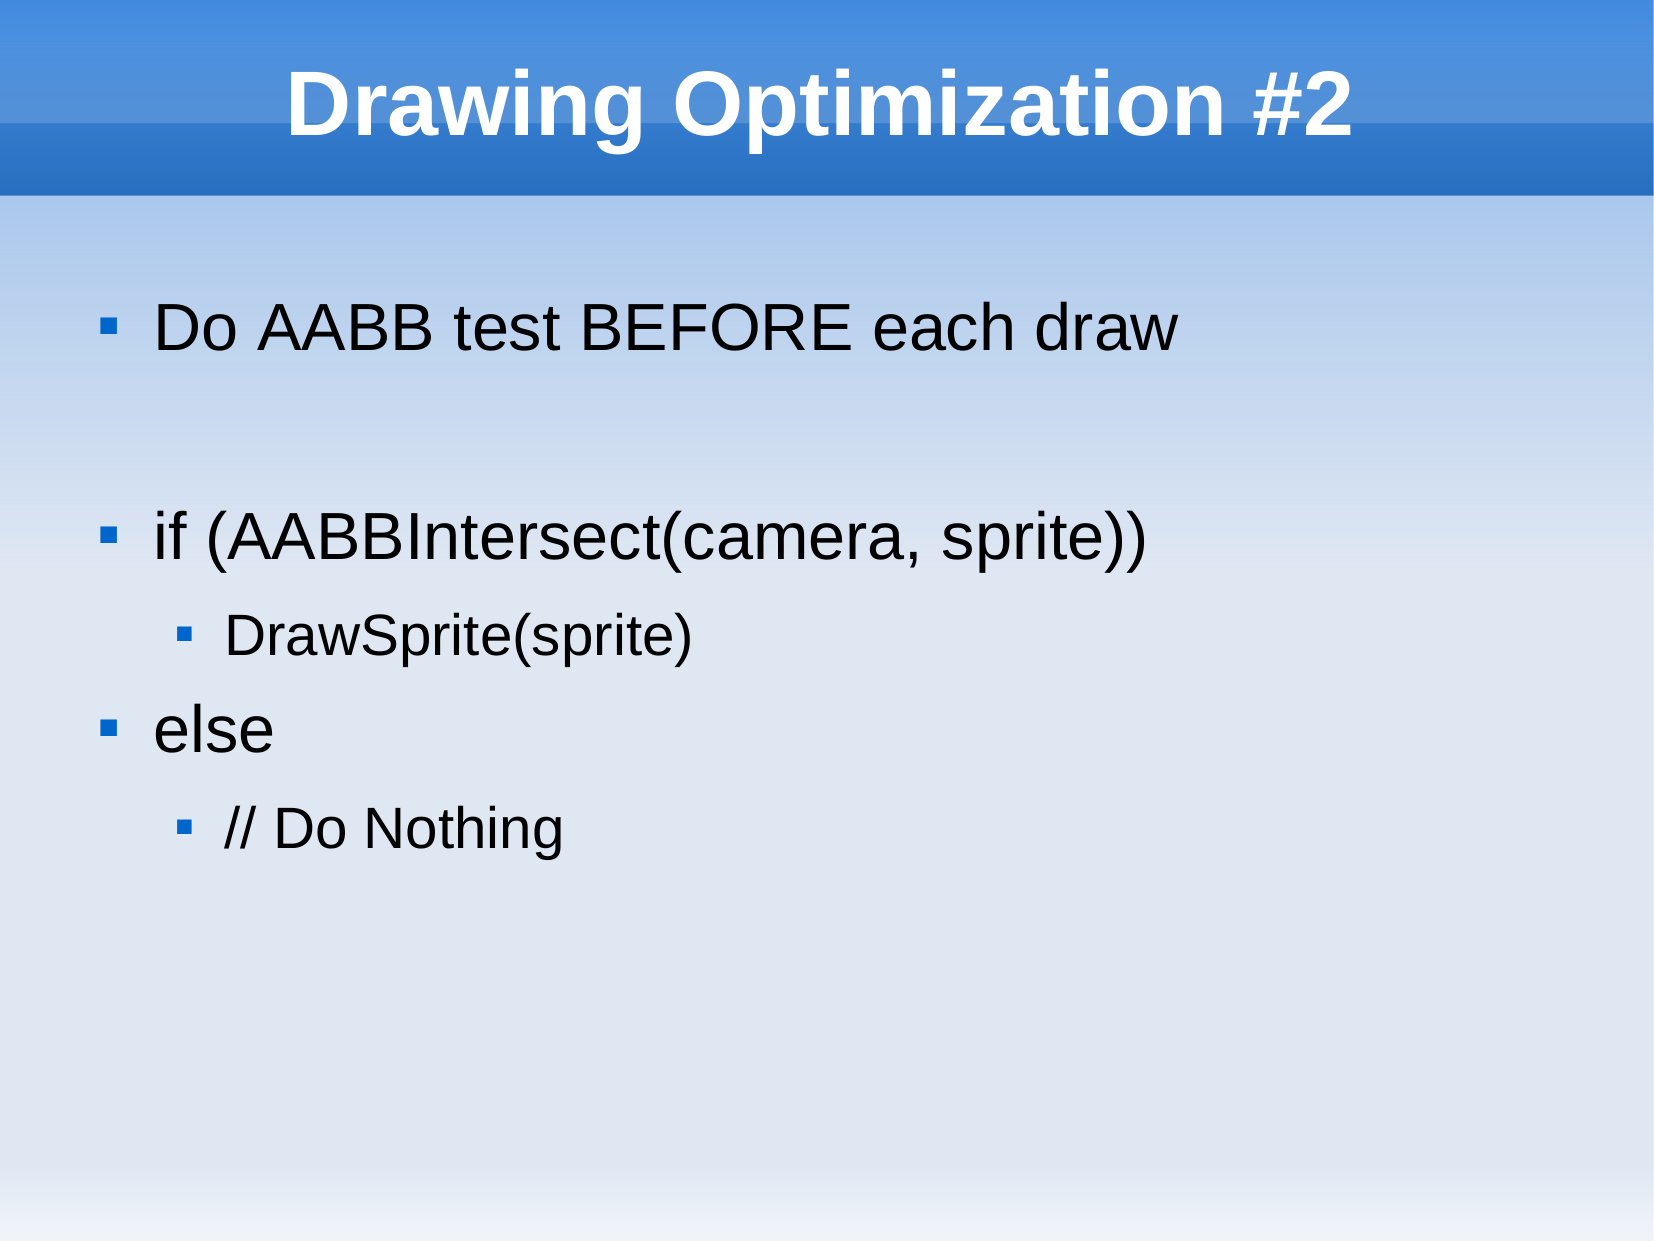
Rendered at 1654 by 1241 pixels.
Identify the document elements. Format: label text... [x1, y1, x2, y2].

list Do AABB test BEFORE each draw if (AABBIntersect(camera, sprite)) DrawSprite(sprite) else // Do Nothing [82, 290, 1571, 1109]
title Drawing Optimization #2 [76, 0, 1565, 208]
picture [0, 0, 1654, 1241]
